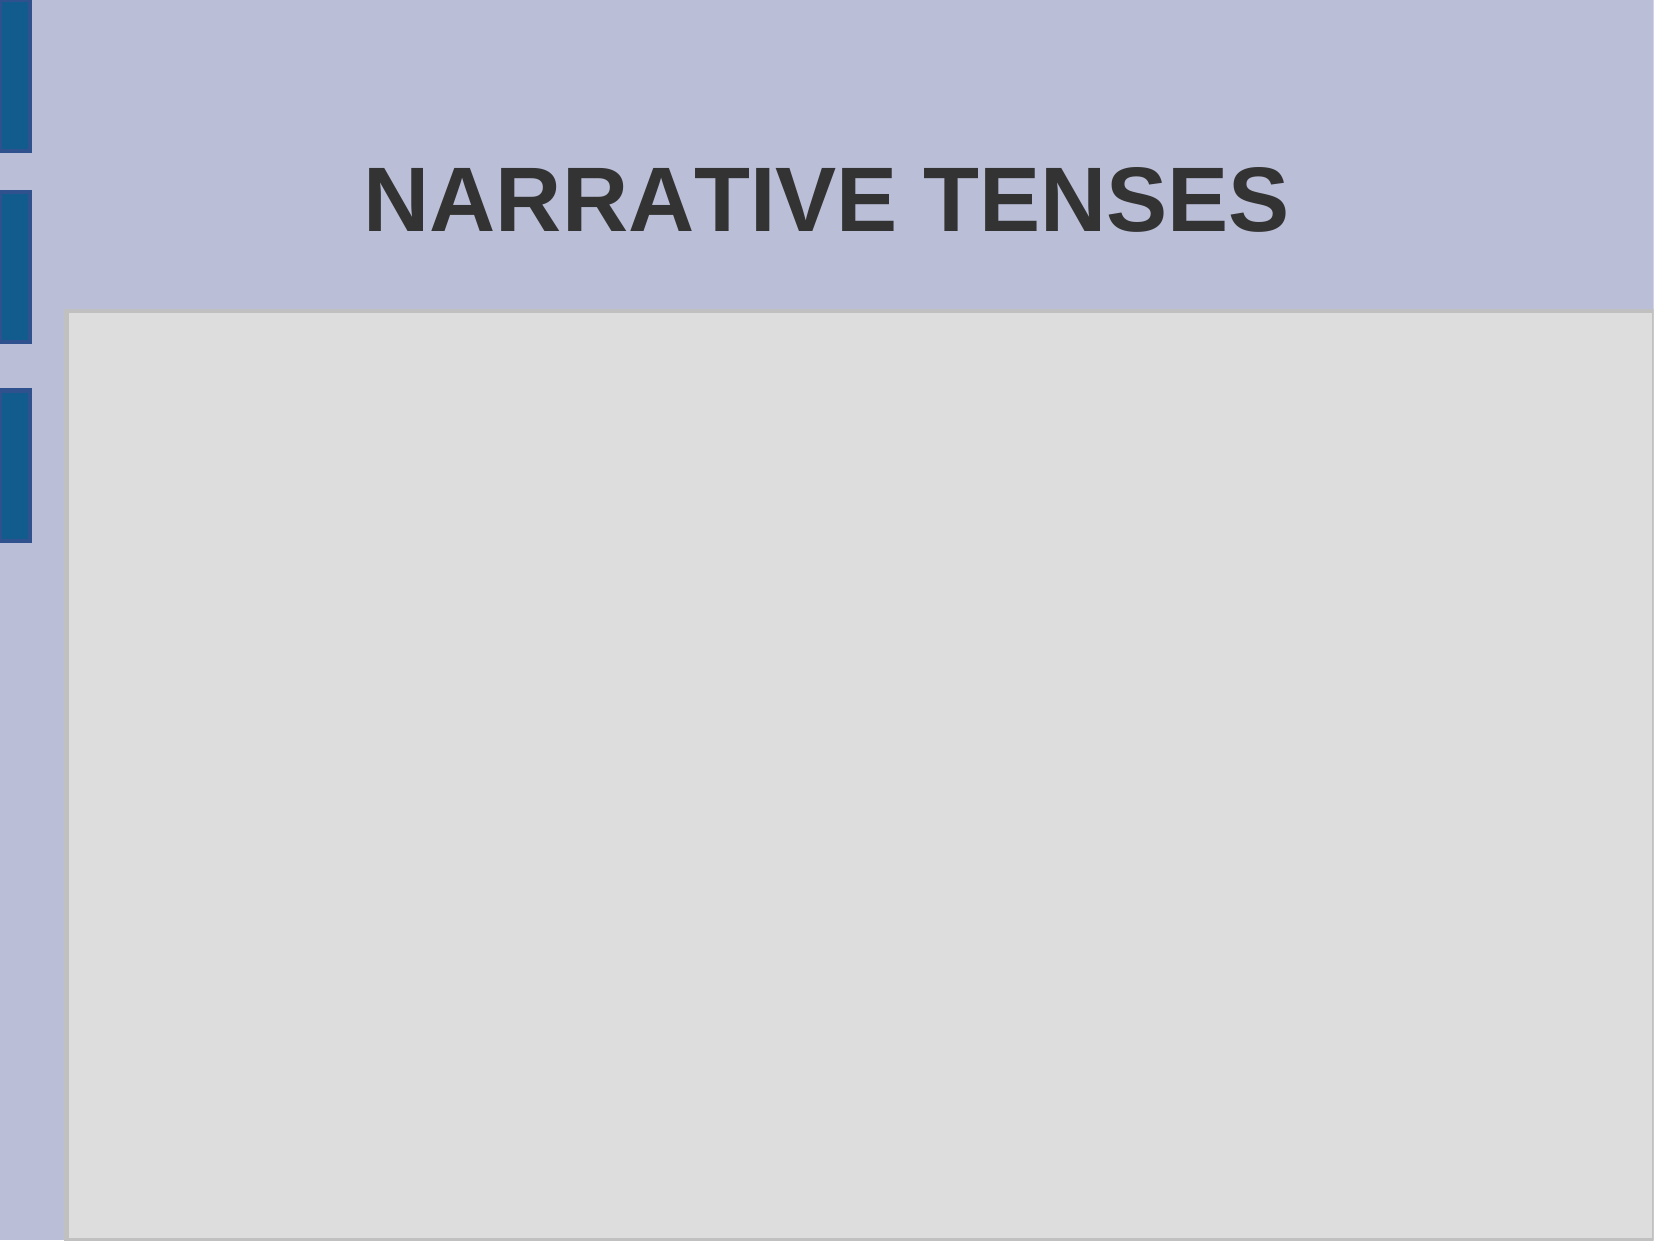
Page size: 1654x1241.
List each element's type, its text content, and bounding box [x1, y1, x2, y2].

title NARRATIVE TENSES [121, 91, 1534, 299]
